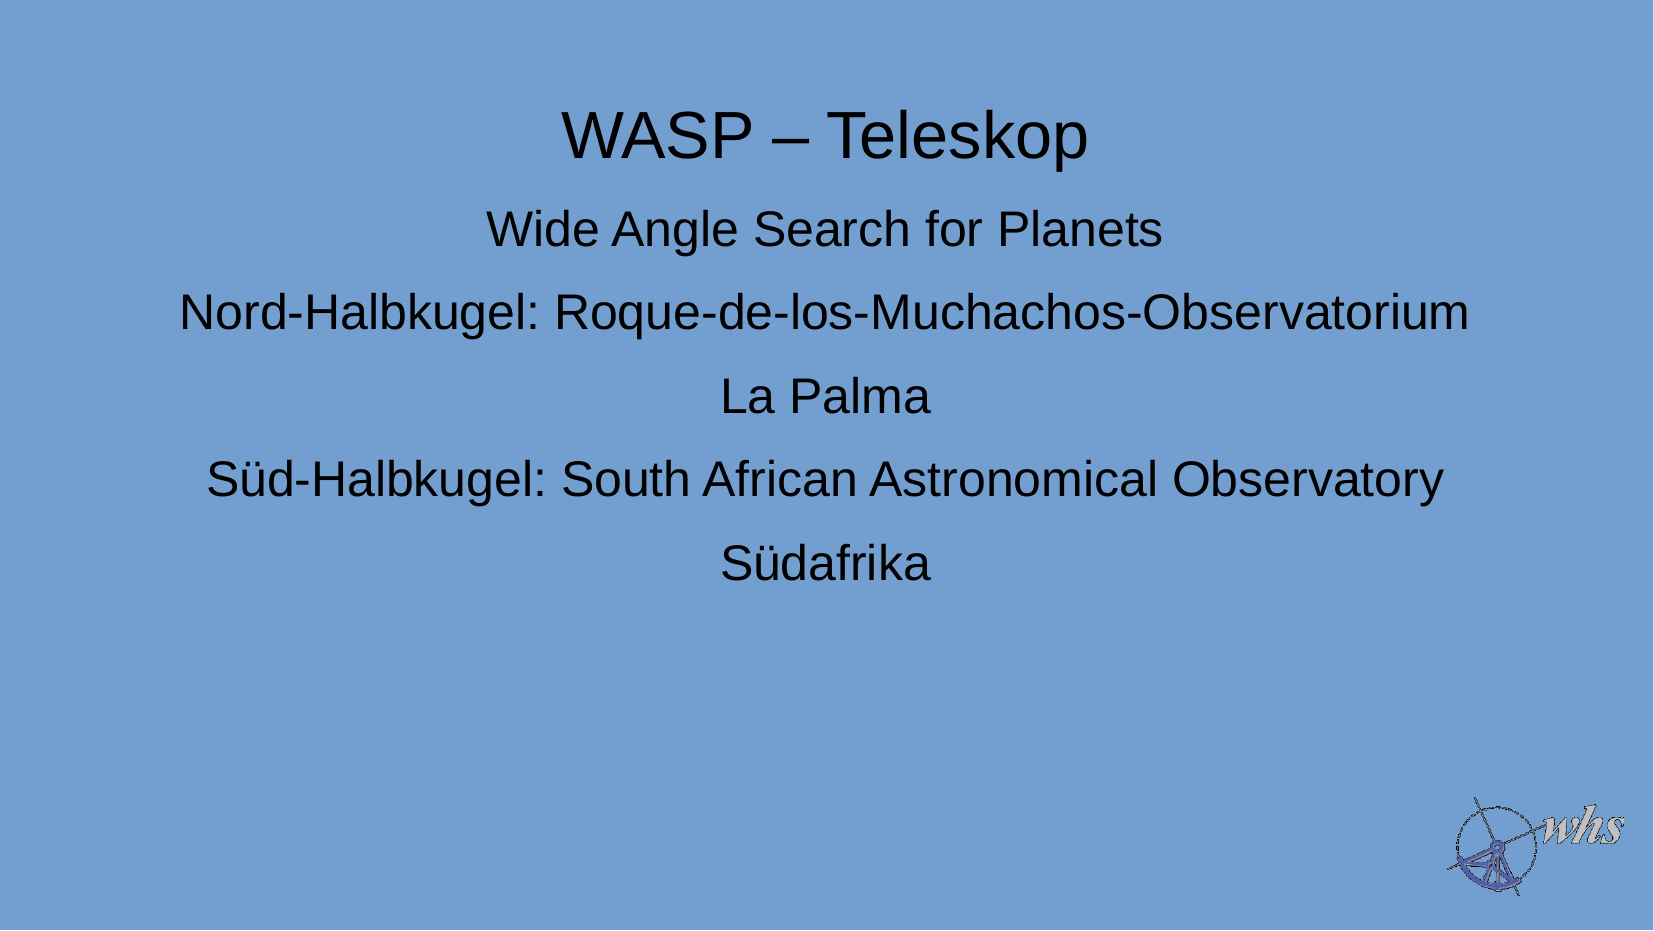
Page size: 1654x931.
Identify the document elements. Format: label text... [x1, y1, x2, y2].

picture [1447, 797, 1625, 896]
text_box WASP – Teleskop Wide Angle Search for Planets Nord-Halbkugel: Roque-de-los-Muchachos-Observatorium La Palma Süd-Halbkugel: South African Astronomical Observatory Südafrika [29, 11, 1622, 907]
